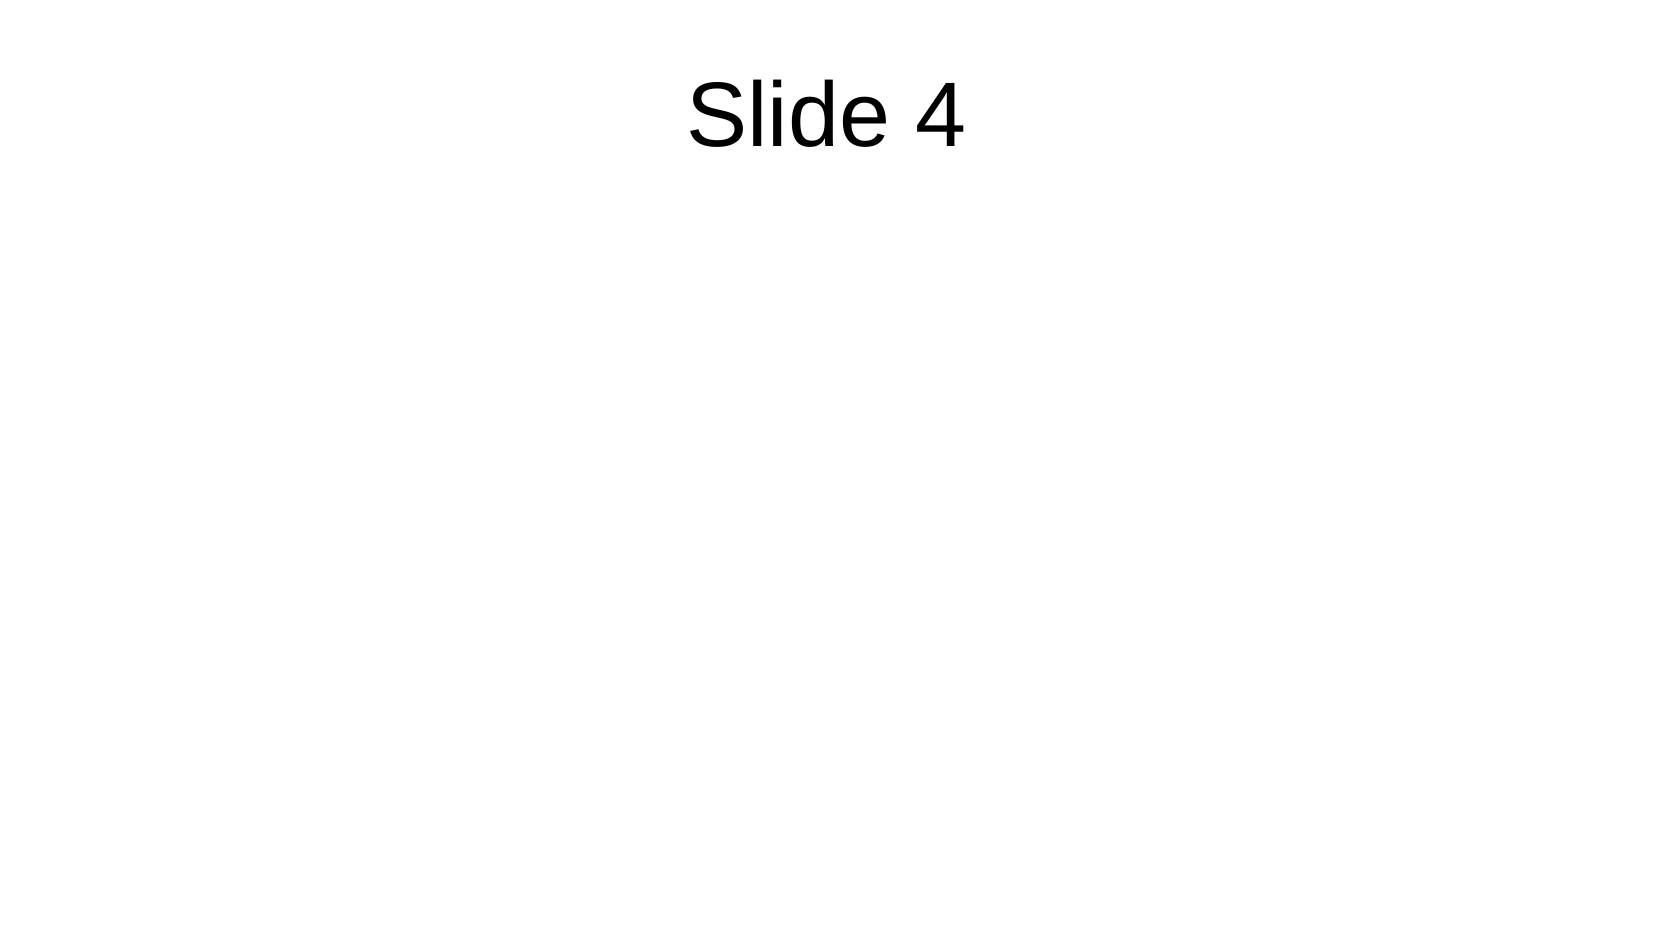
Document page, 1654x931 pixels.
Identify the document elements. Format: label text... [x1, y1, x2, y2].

title Slide 4 [82, 37, 1571, 193]
